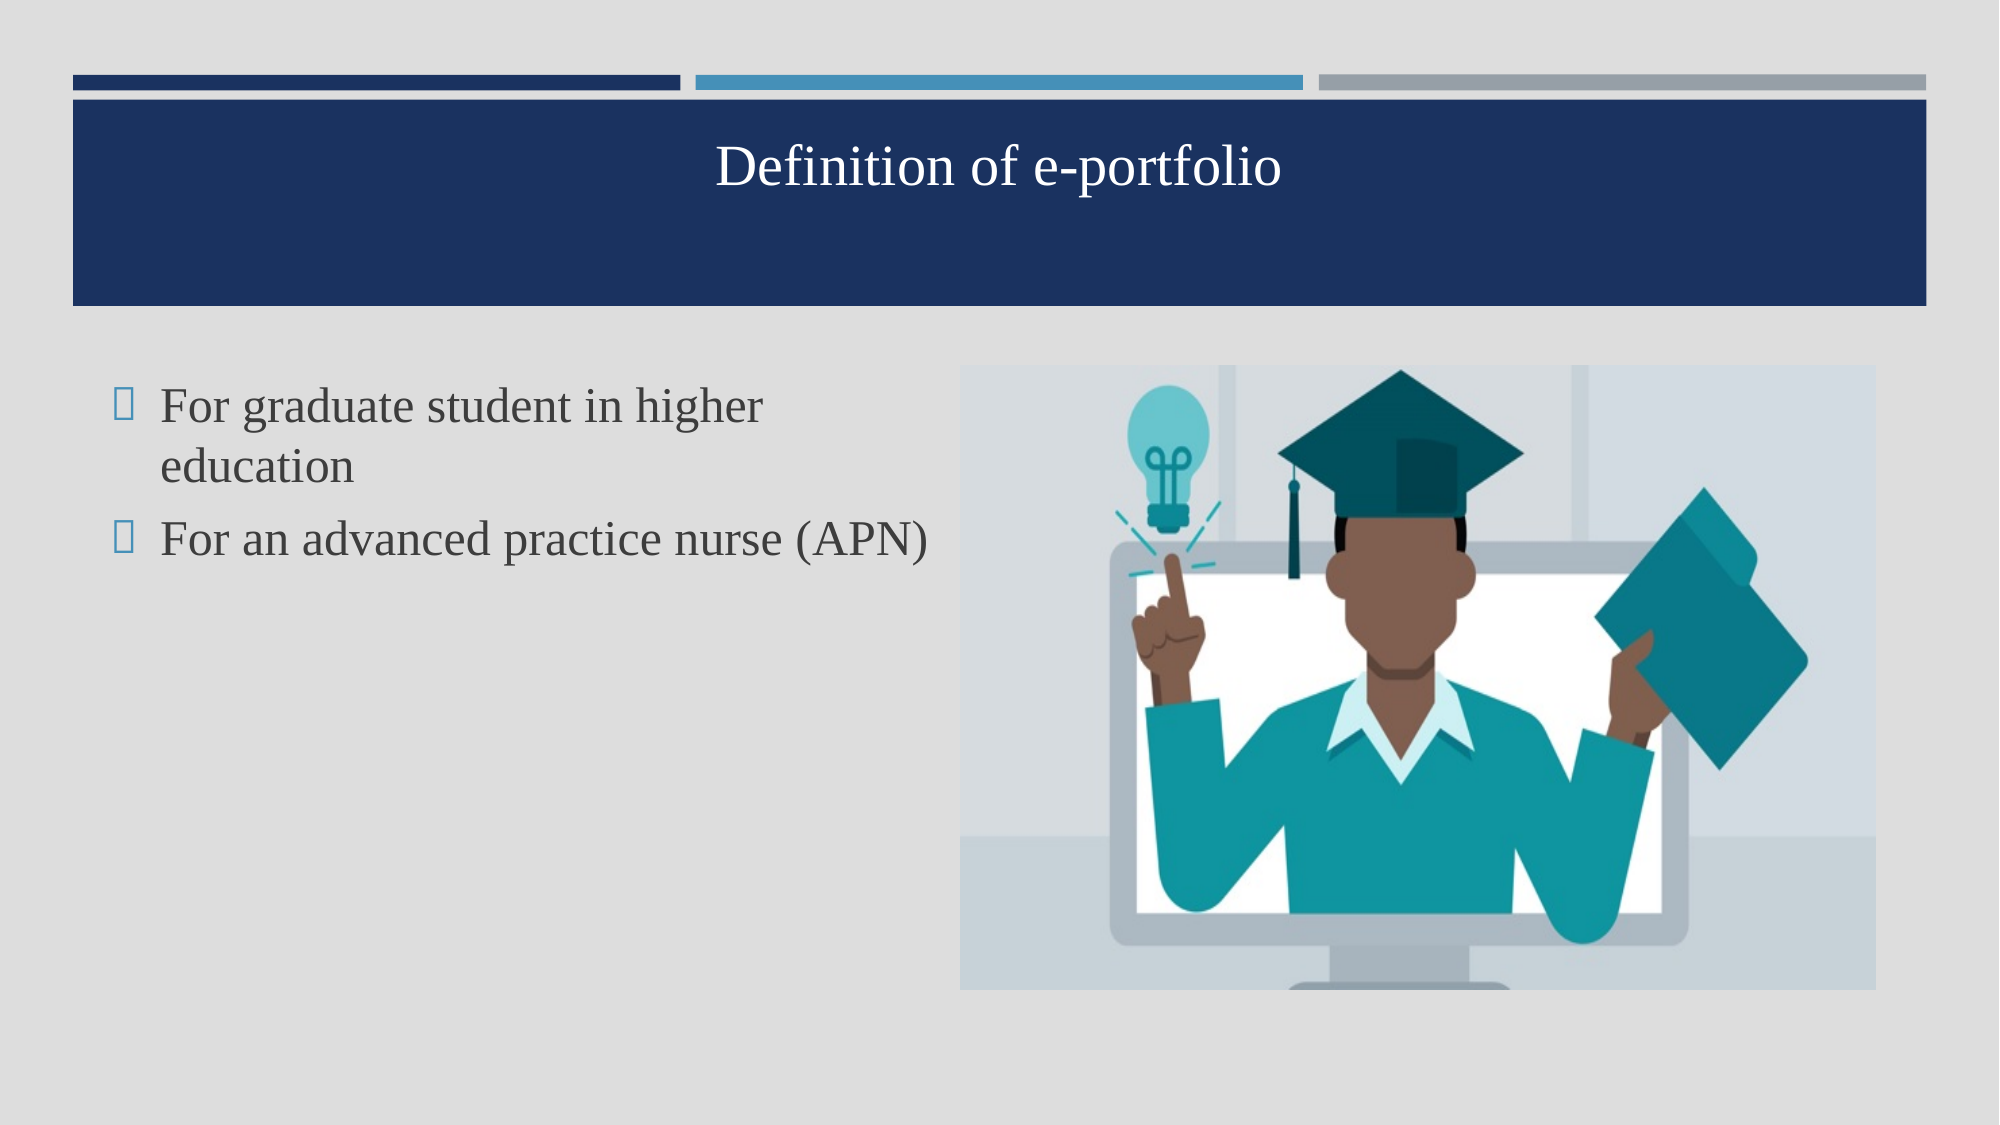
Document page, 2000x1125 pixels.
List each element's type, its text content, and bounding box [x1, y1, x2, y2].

title Definition of e-portfolio [95, 119, 1905, 282]
picture [960, 365, 1876, 991]
list For graduate student in higher education For an advanced practice nurse (APN) [95, 365, 960, 962]
